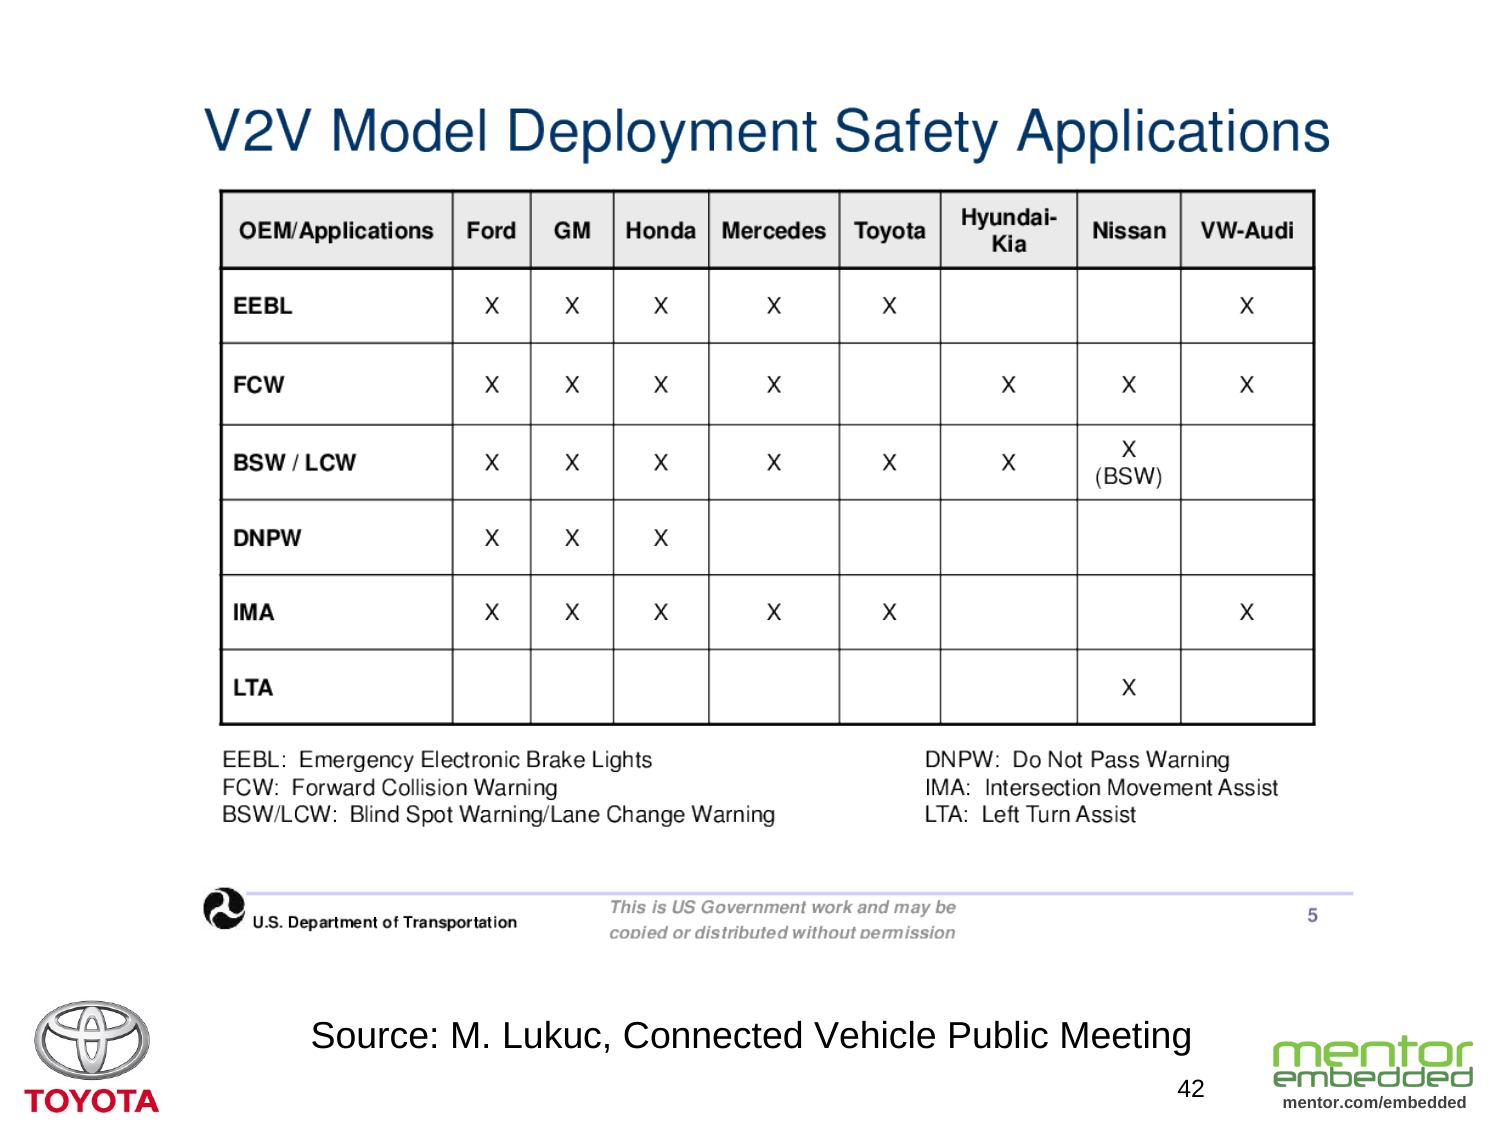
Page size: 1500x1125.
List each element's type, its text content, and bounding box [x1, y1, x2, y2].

picture [24, 998, 163, 1114]
text_box Source: M. Lukuc, Connected Vehicle Public Meeting [295, 1008, 1205, 1065]
picture [1268, 1030, 1476, 1092]
picture [177, 78, 1378, 979]
